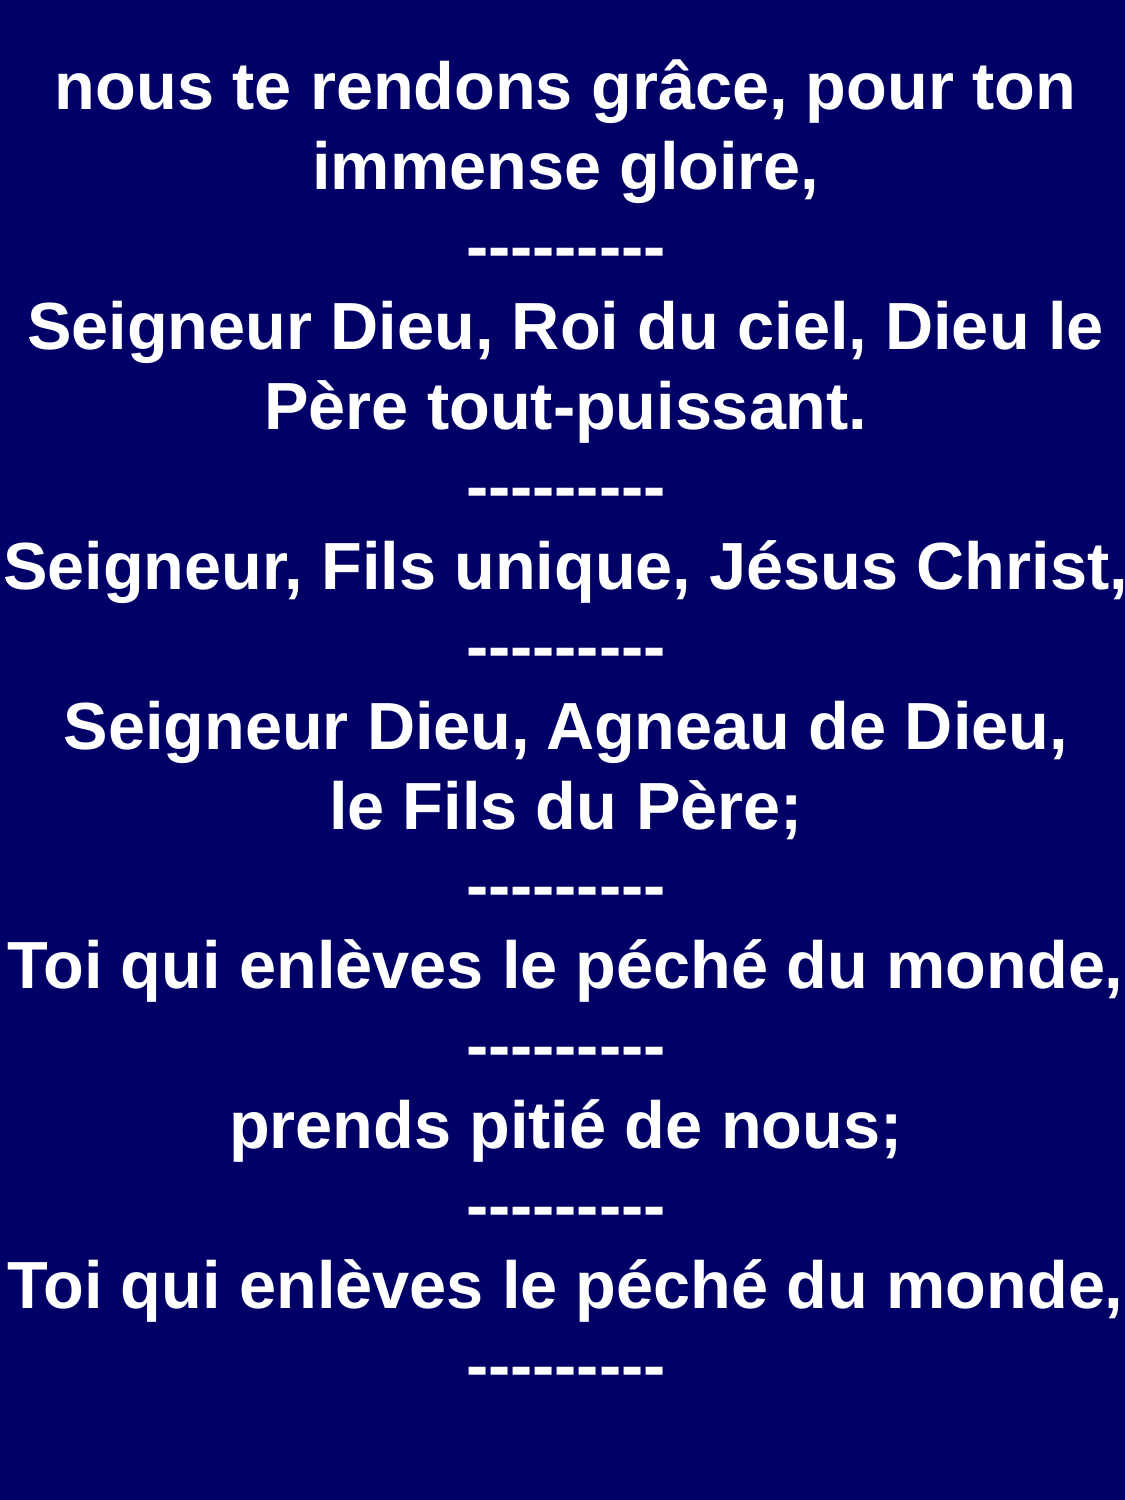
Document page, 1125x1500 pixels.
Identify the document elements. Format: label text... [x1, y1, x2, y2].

text_box nous te rendons grâce, pour ton immense gloire, --------- Seigneur Dieu, Roi du ciel, Dieu le Père tout-puissant. --------- Seigneur, Fils unique, Jésus Christ, --------- Seigneur Dieu, Agneau de Dieu, le Fils du Père; --------- Toi qui enlèves le péché du monde, --------- prends pitié de nous; --------- Toi qui enlèves le péché du monde, --------- [0, 35, 1125, 1477]
